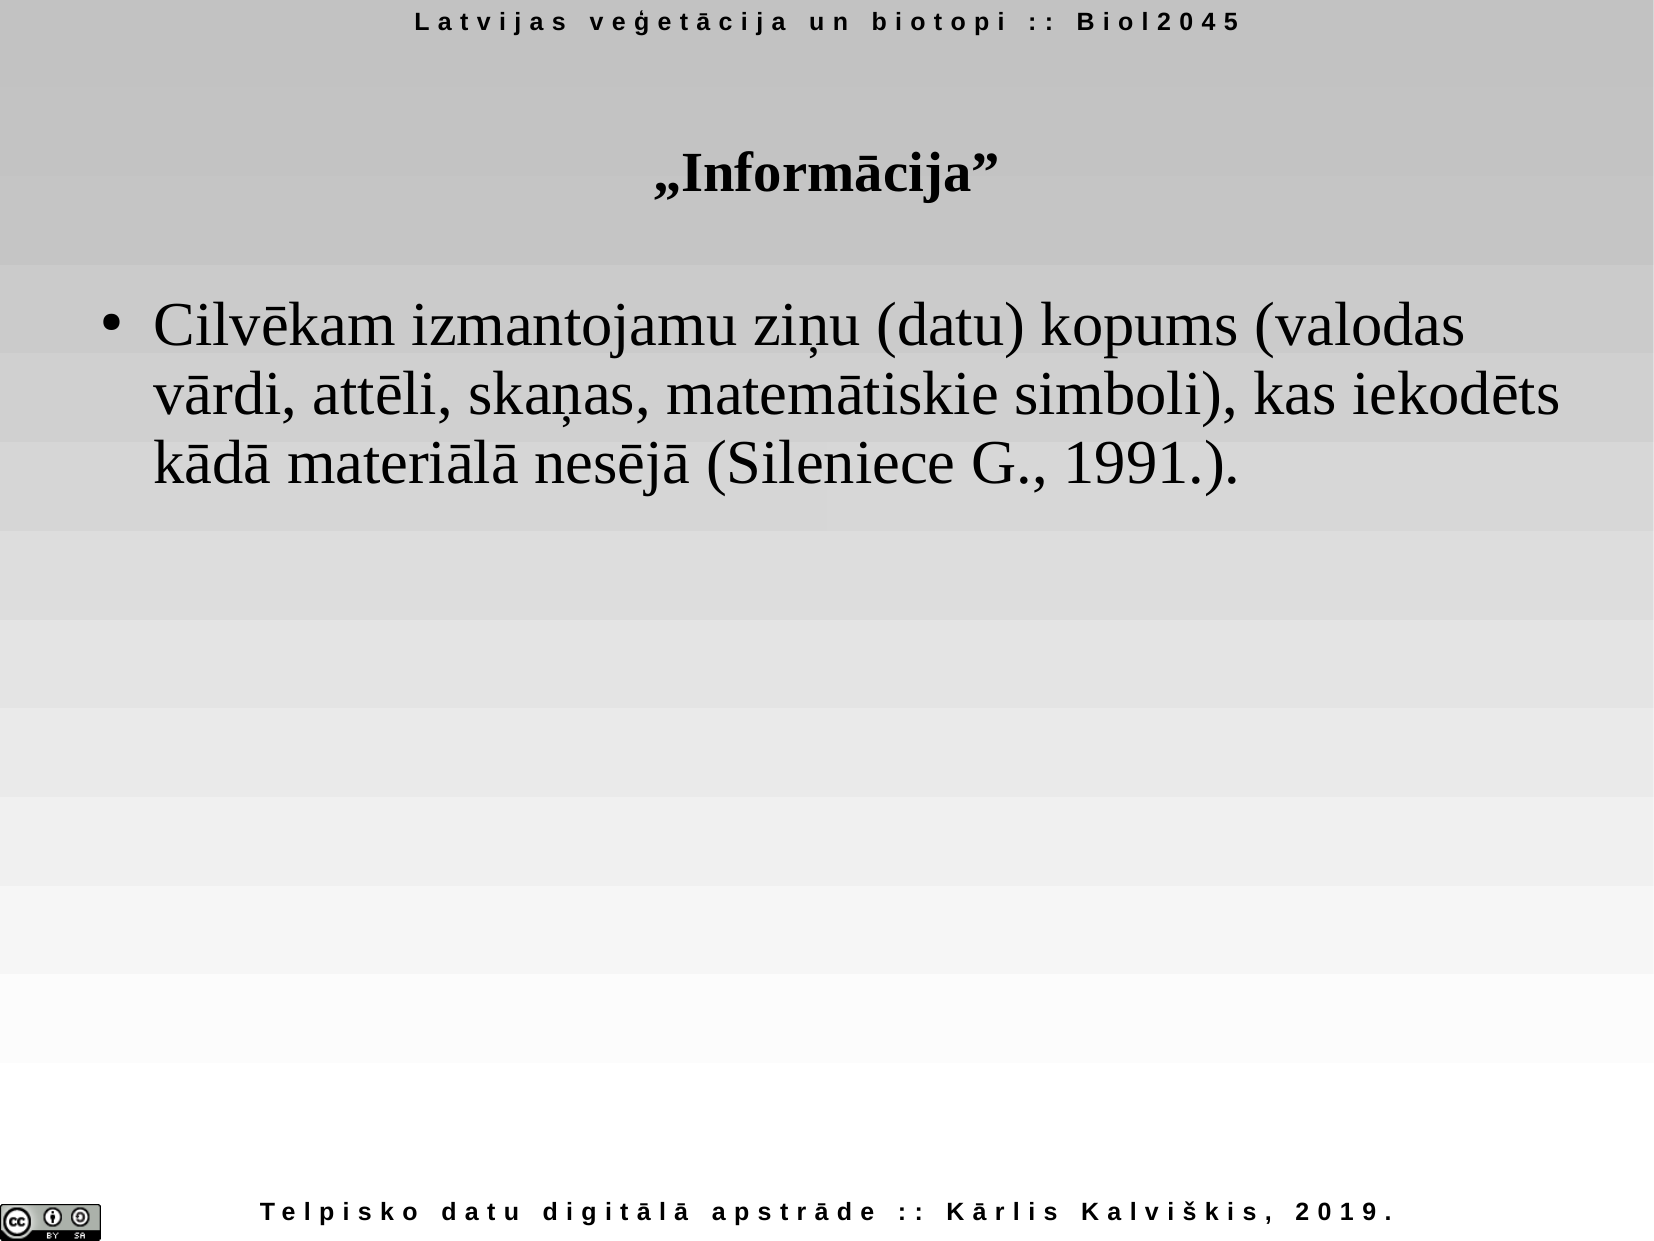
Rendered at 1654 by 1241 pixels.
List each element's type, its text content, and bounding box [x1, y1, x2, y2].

list Cilvēkam izmantojamu ziņu (datu) kopums (valodas vārdi, attēli, skaņas, matemātiskie simboli), kas iekodēts kādā materiālā nesējā (Sileniece G., 1991.). [82, 289, 1571, 1113]
picture [0, 0, 1654, 1241]
title „Informācija” [29, 49, 1625, 296]
